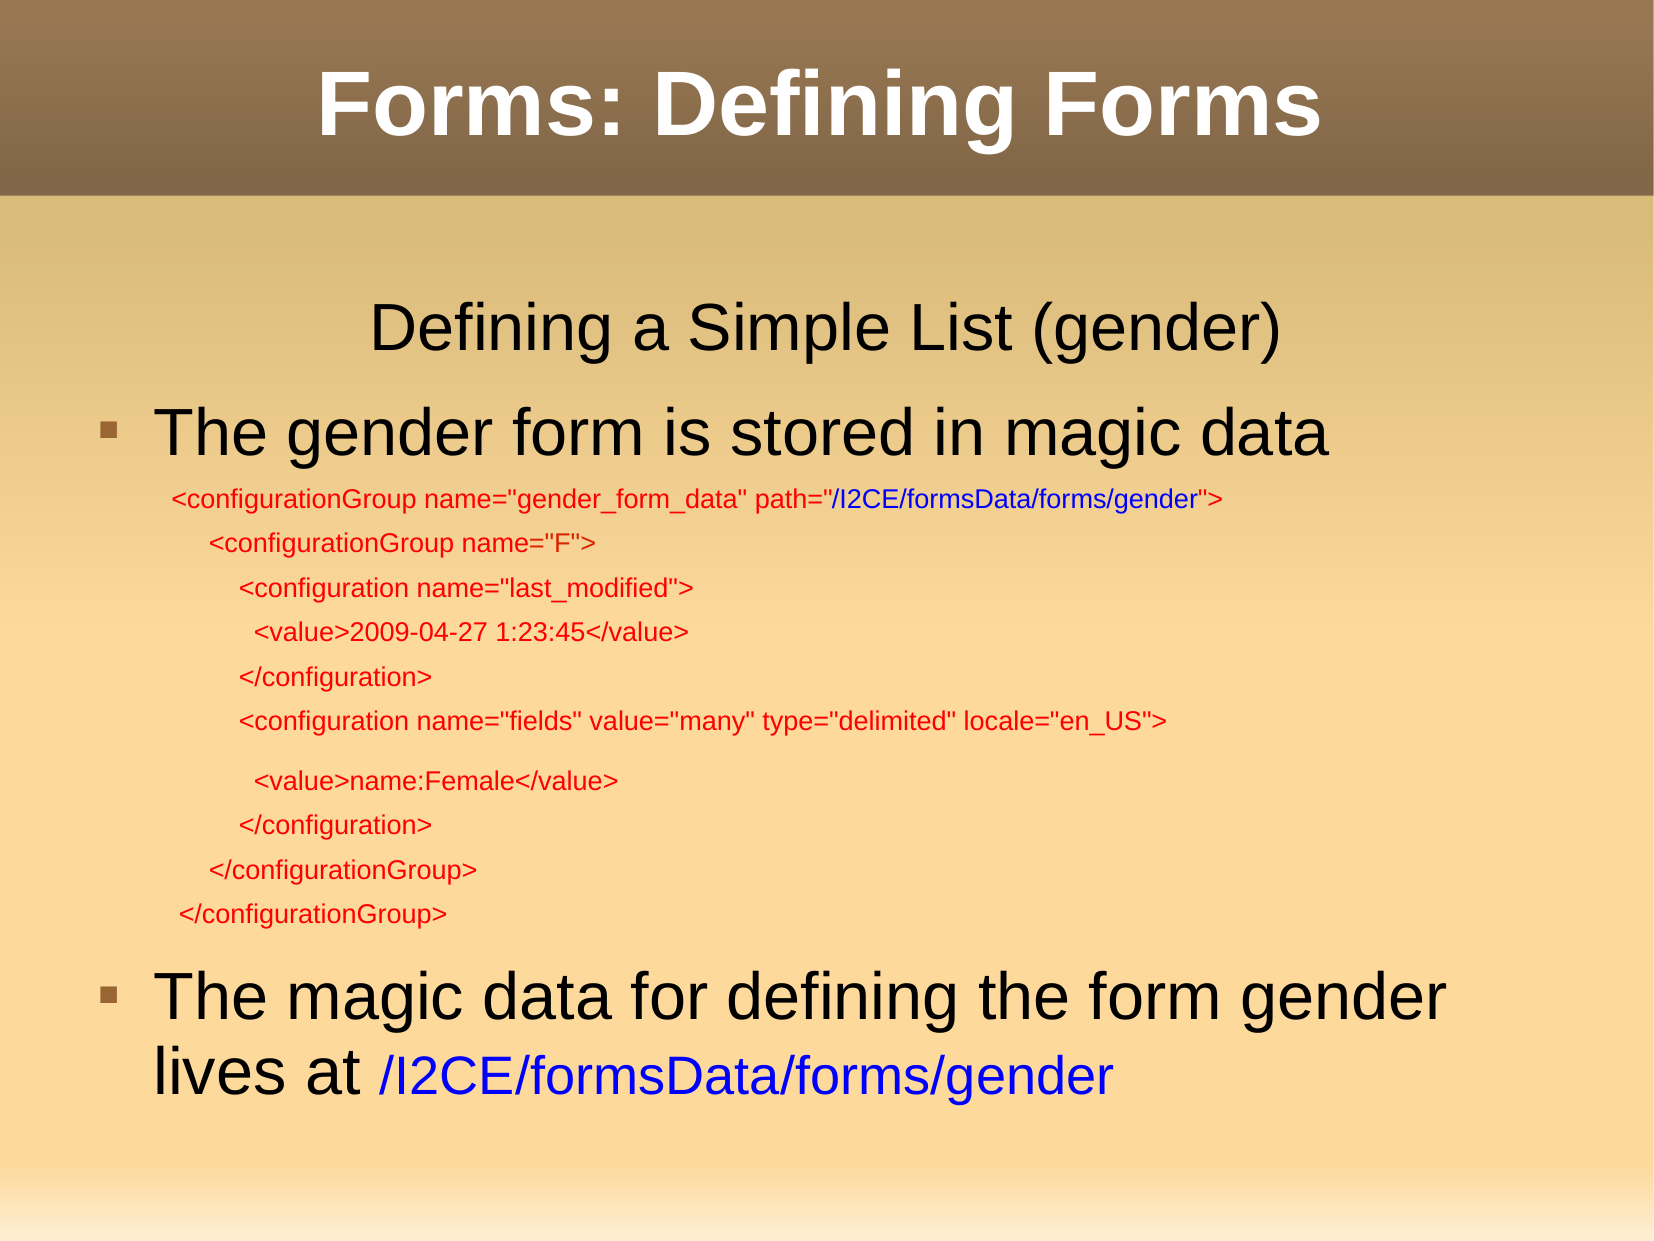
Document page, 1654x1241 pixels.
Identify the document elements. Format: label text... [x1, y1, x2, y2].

list Defining a Simple List (gender) The gender form is stored in magic data <configurationGroup name="gender_form_data" path="/I2CE/formsData/forms/gender"> <configurationGroup name="F"> <configuration name="last_modified"> <value>2009-04-27 1:23:45</value> </configuration> <configuration name="fields" value="many" type="delimited" locale="en_US"> <value>name:Female</value> </configuration> </configurationGroup> </configurationGroup> The magic data for defining the form gender lives at /I2CE/formsData/forms/gender [82, 290, 1571, 1199]
picture [0, 0, 1654, 1241]
title Forms: Defining Forms [76, 7, 1565, 200]
